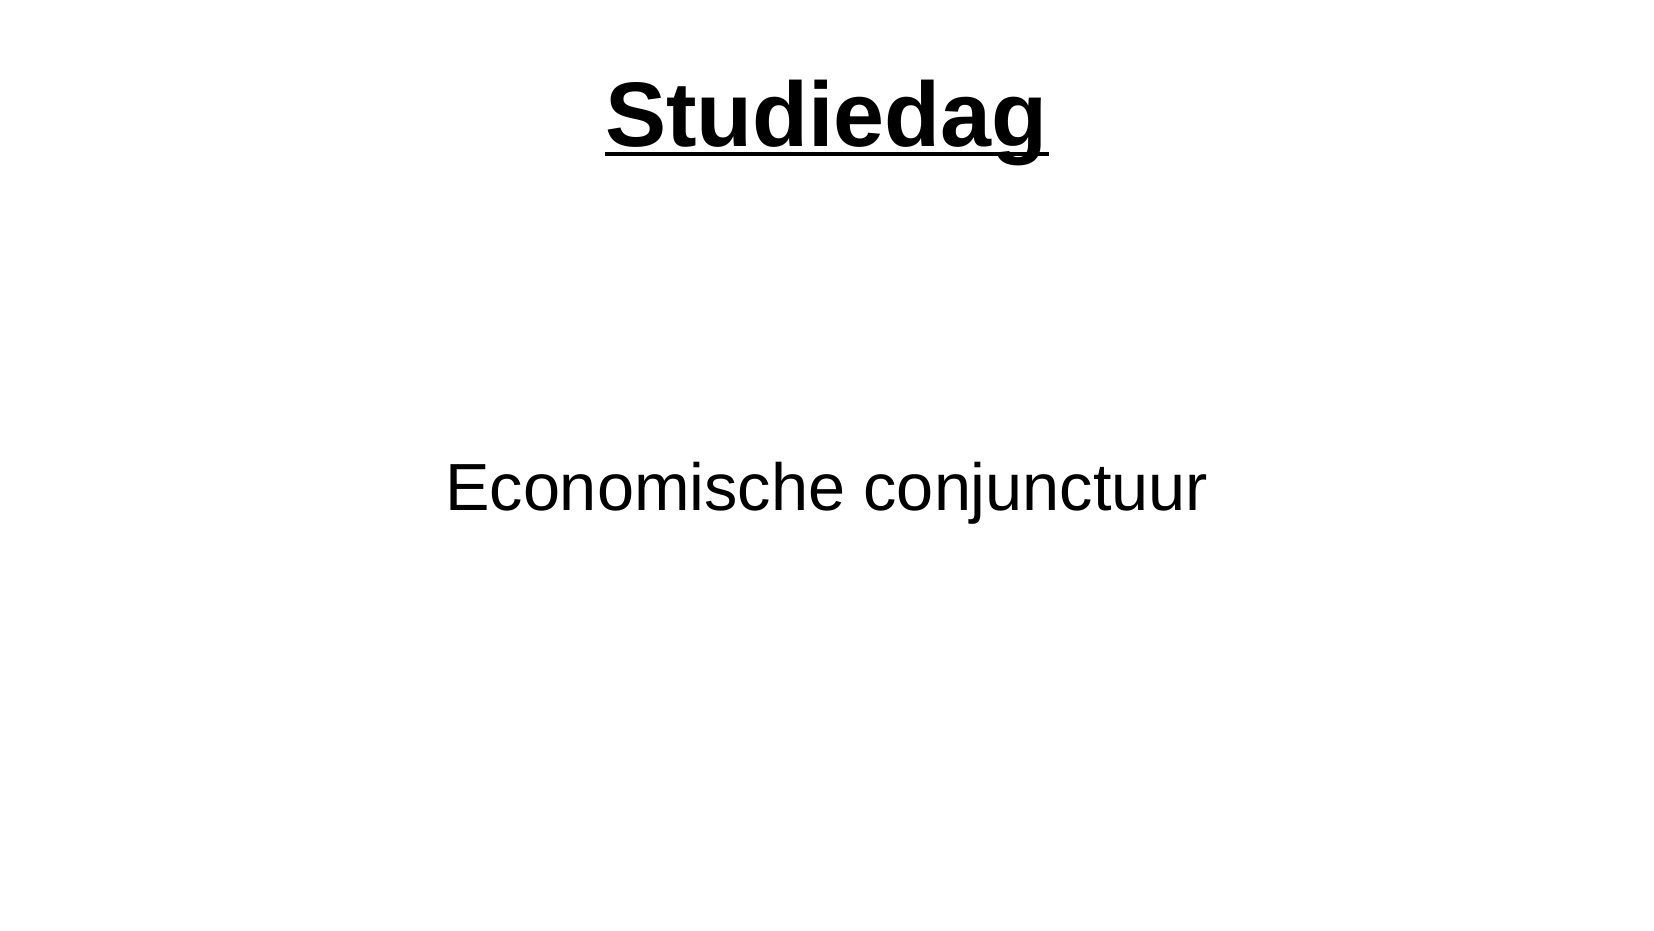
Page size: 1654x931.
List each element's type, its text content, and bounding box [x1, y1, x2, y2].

title Studiedag [82, 37, 1571, 193]
subtitle Economische conjunctuur [82, 217, 1571, 758]
